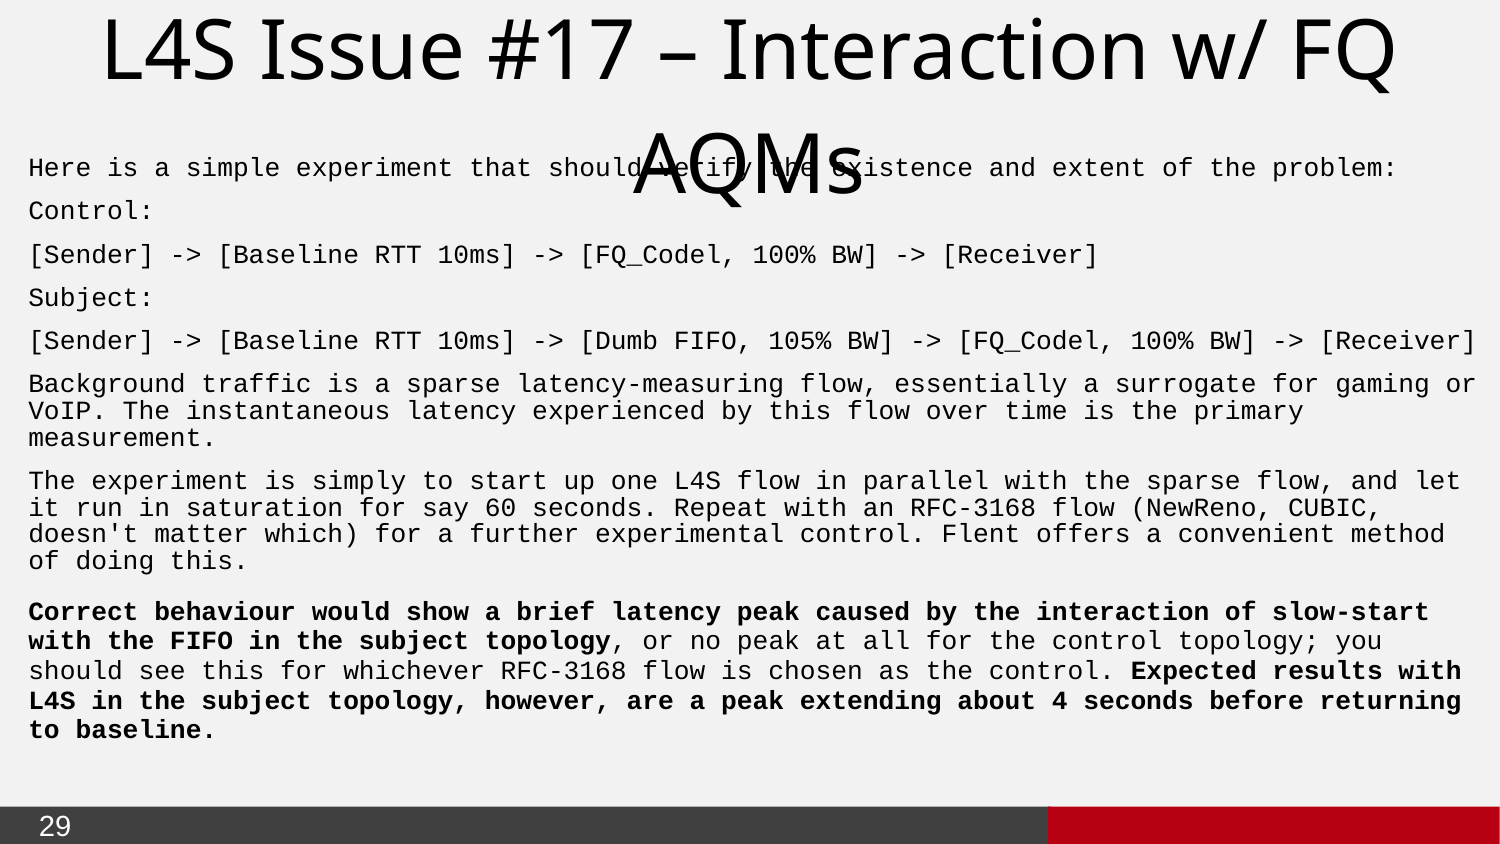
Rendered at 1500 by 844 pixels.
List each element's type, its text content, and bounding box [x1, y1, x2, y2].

list Here is a simple experiment that should verify the existence and extent of the problem: Control: [Sender] -> [Baseline RTT 10ms] -> [FQ_Codel, 100% BW] -> [Receiver] Subject: [Sender] -> [Baseline RTT 10ms] -> [Dumb FIFO, 105% BW] -> [FQ_Codel, 100% BW] -> [Receiver] Background traffic is a sparse latency-measuring flow, essentially a surrogate for gaming or VoIP. The instantaneous latency experienced by this flow over time is the primary measurement. The experiment is simply to start up one L4S flow in parallel with the sparse flow, and let it run in saturation for say 60 seconds. Repeat with an RFC-3168 flow (NewReno, CUBIC, doesn't matter which) for a further experimental control. Flent offers a convenient method of doing this. Correct behaviour would show a brief latency peak caused by the interaction of slow-start with the FIFO in the subject topology, or no peak at all for the control topology; you should see this for whichever RFC-3168 flow is chosen as the control. Expected results with L4S in the subject topology, however, are a peak extending about 4 seconds before returning to baseline. [28, 155, 1492, 771]
title L4S Issue #17 – Interaction w/ FQ AQMs [75, 33, 1425, 155]
